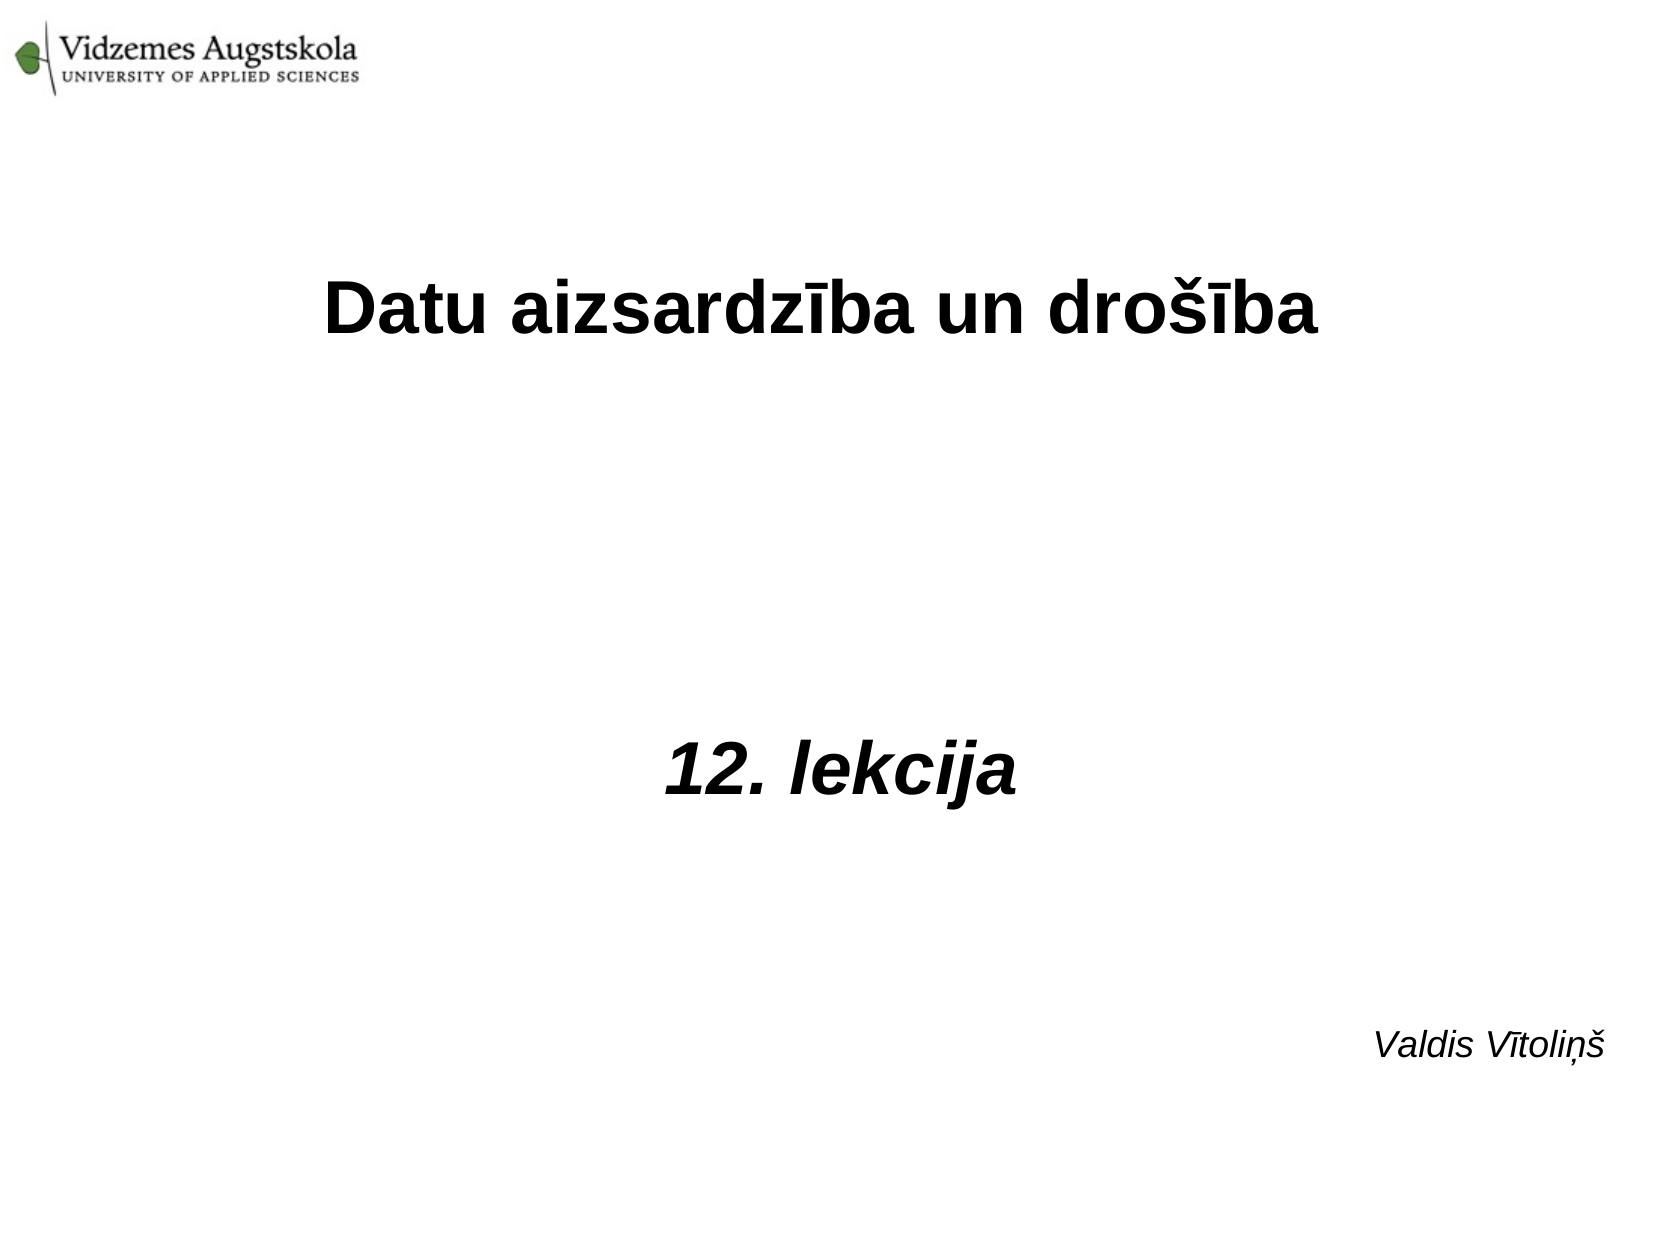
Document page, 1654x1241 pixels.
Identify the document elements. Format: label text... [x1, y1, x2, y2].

title Datu aizsardzība un drošība [76, 268, 1565, 353]
text_box 12. lekcija [649, 720, 1034, 826]
picture [5, 2, 368, 113]
text_box Valdis Vītoliņš [102, 1025, 1606, 1068]
